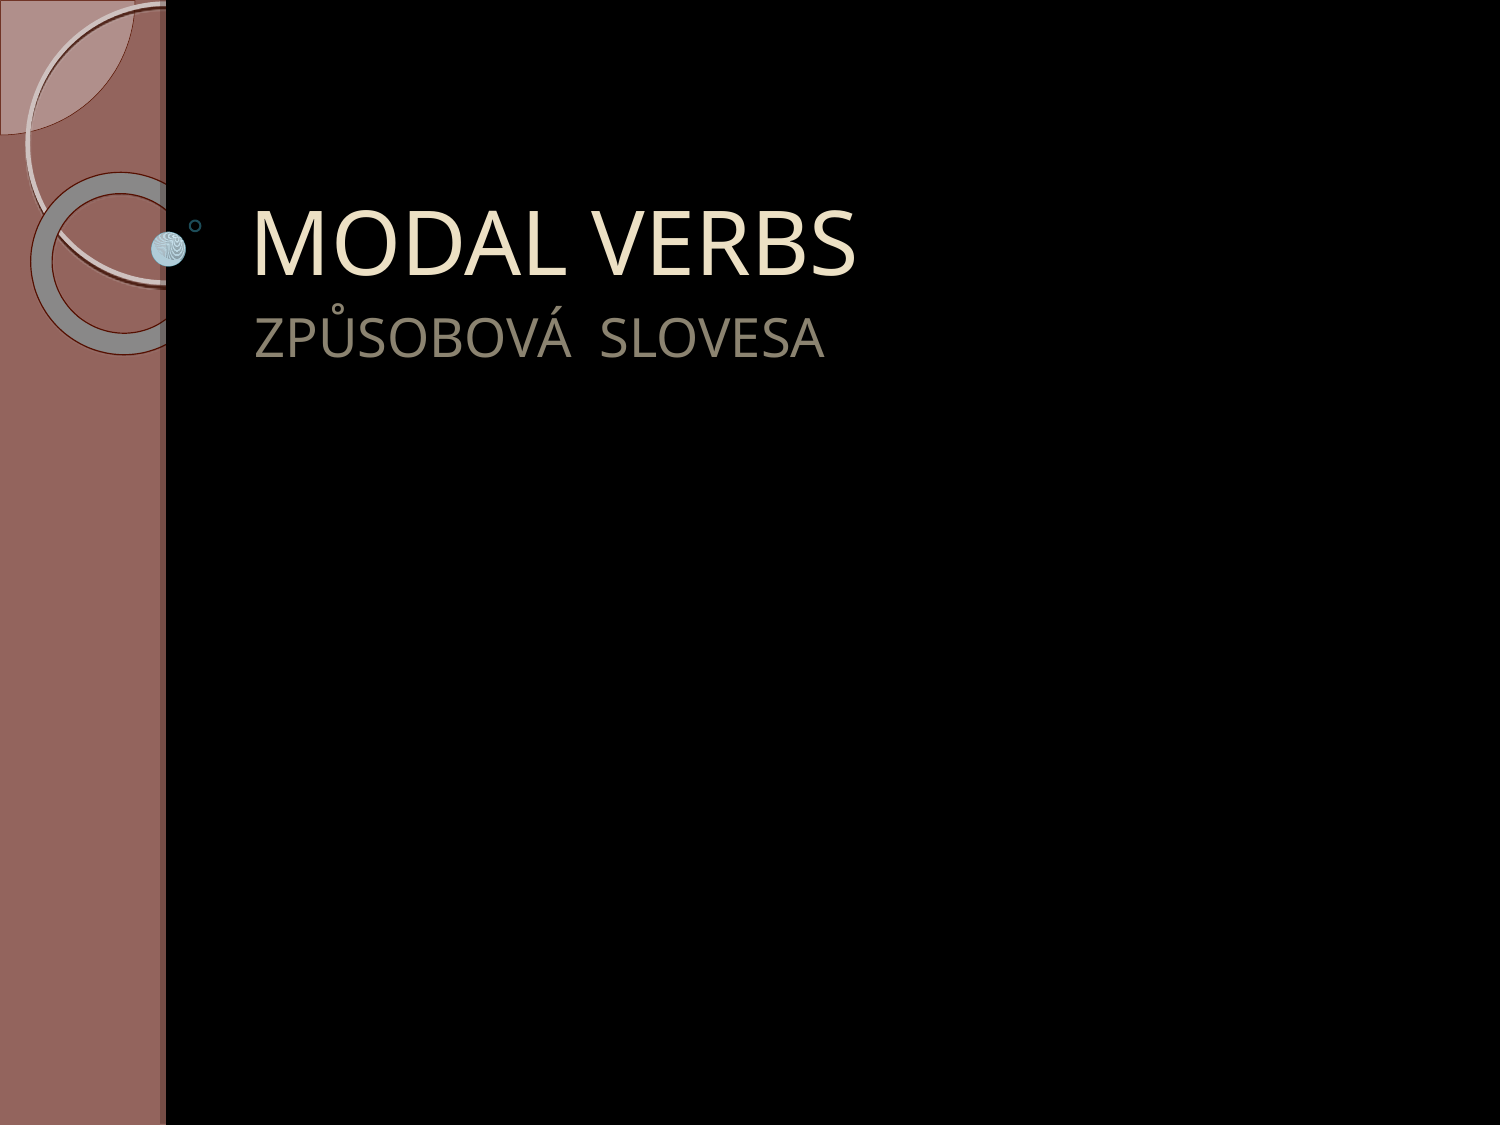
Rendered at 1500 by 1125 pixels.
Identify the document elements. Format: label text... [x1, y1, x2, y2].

title MODAL VERBS [234, 59, 1450, 301]
subtitle ZPŮSOBOVÁ SLOVESA [234, 303, 1450, 591]
